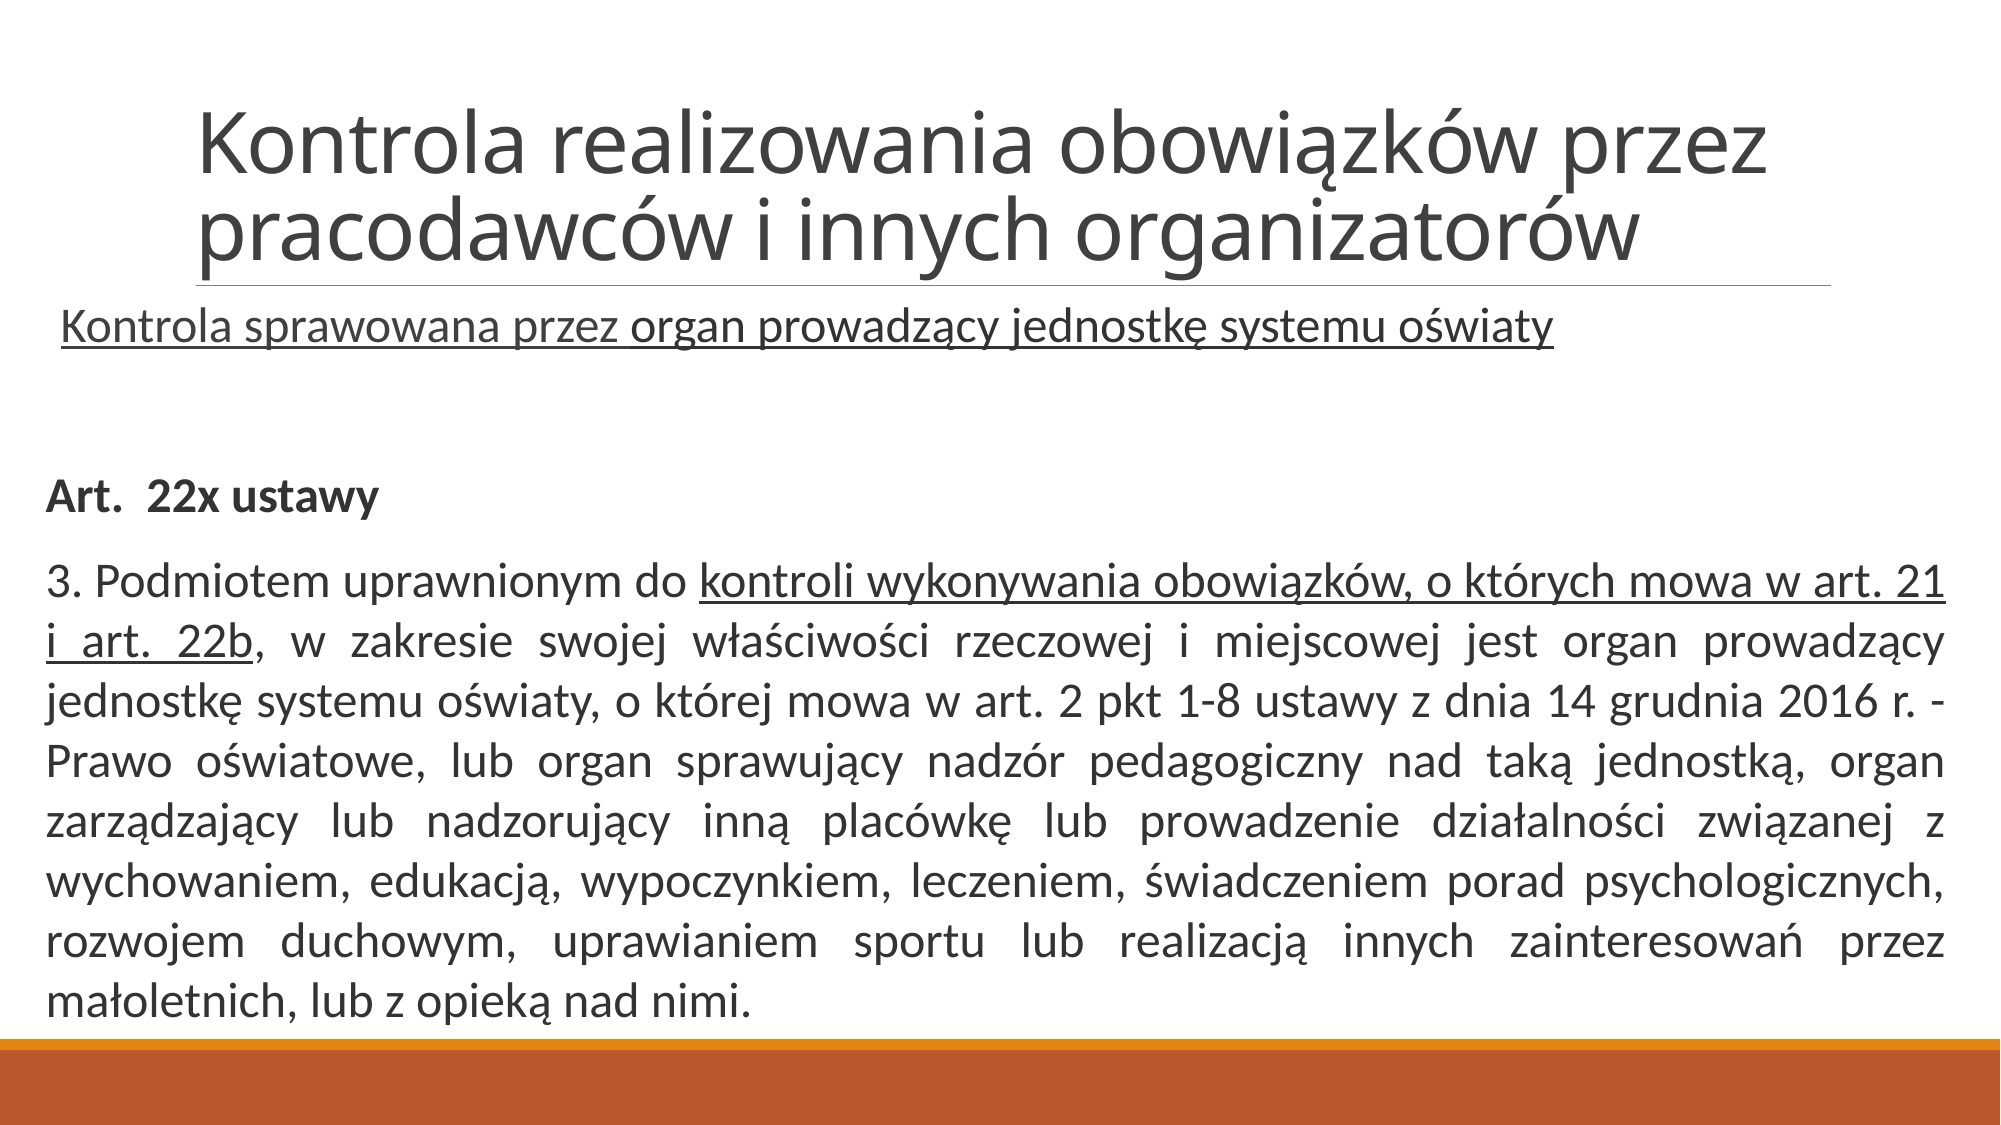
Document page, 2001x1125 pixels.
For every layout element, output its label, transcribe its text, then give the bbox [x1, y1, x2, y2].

title Kontrola realizowania obowiązków przez pracodawców i innych organizatorów [180, 47, 1831, 285]
list Kontrola sprawowana przez organ prowadzący jednostkę systemu oświaty Art. 22x ustawy 3. Podmiotem uprawnionym do kontroli wykonywania obowiązków, o których mowa w art. 21 i art. 22b, w zakresie swojej właściwości rzeczowej i miejscowej jest organ prowadzący jednostkę systemu oświaty, o której mowa w art. 2 pkt 1-8 ustawy z dnia 14 grudnia 2016 r. - Prawo oświatowe, lub organ sprawujący nadzór pedagogiczny nad taką jednostką, organ zarządzający lub nadzorujący inną placówkę lub prowadzenie działalności związanej z wychowaniem, edukacją, wypoczynkiem, leczeniem, świadczeniem porad psychologicznych, rozwojem duchowym, uprawianiem sportu lub realizacją innych zainteresowań przez małoletnich, lub z opieką nad nimi. [45, 285, 1947, 1125]
